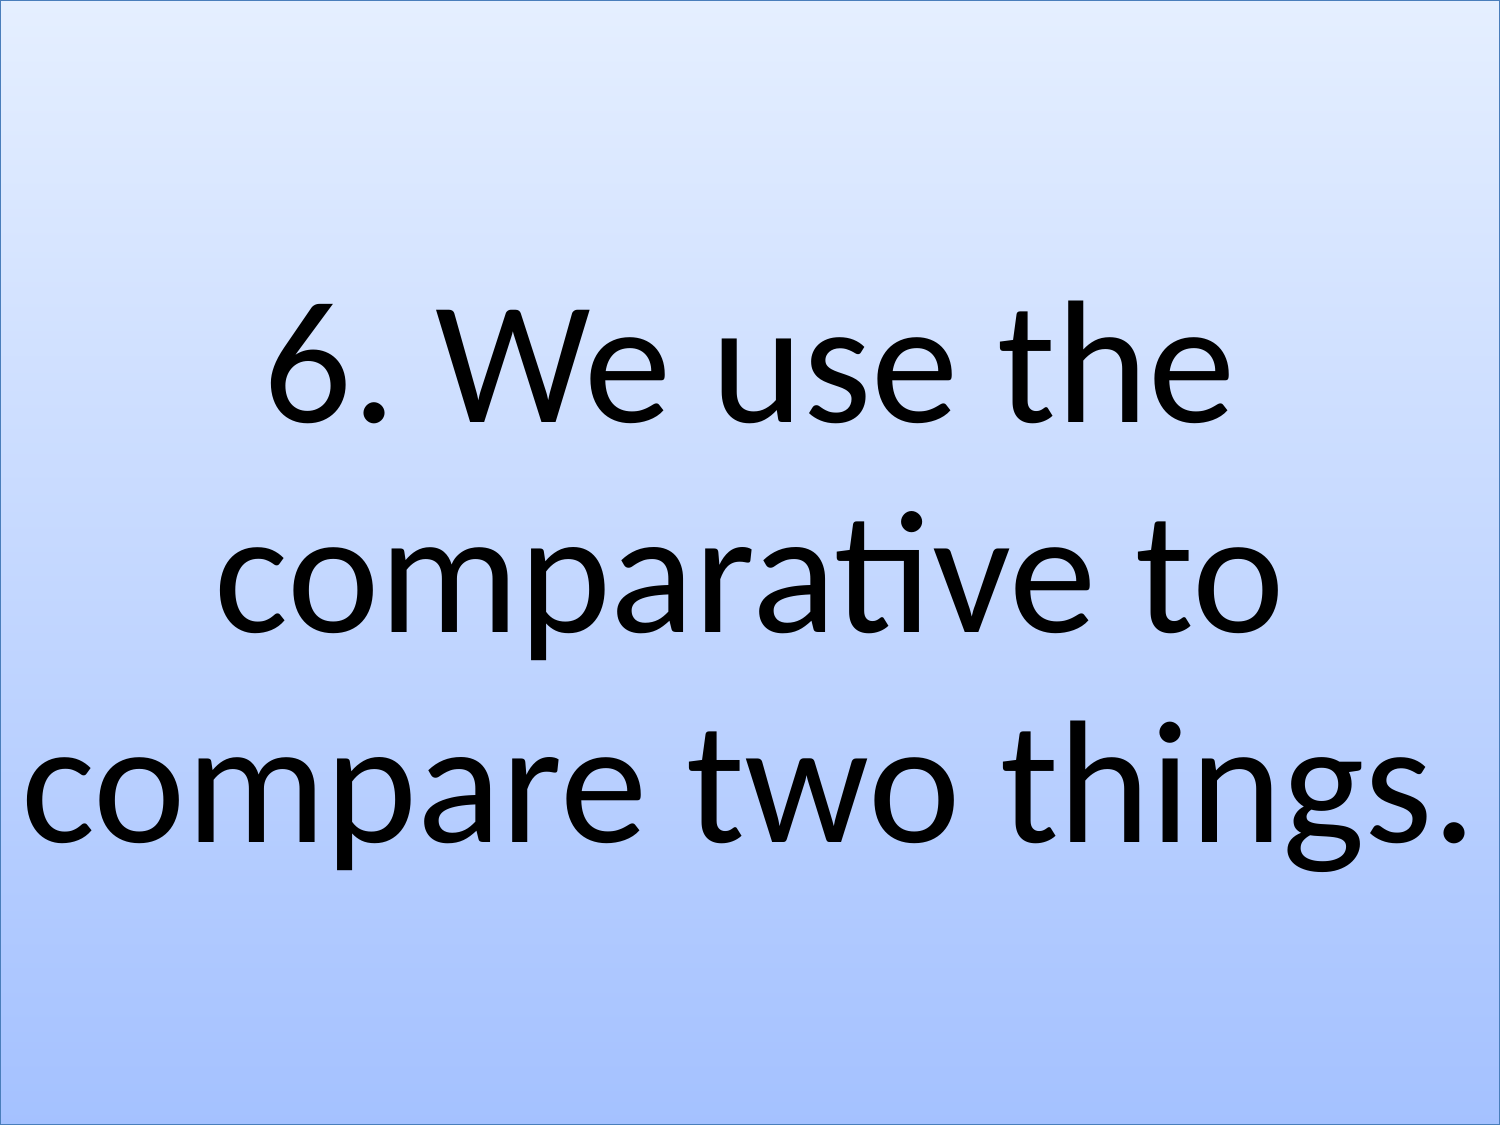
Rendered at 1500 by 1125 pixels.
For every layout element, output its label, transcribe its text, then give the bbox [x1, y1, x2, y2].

title 6. We use the comparative to compare two things. [0, 0, 1500, 1125]
